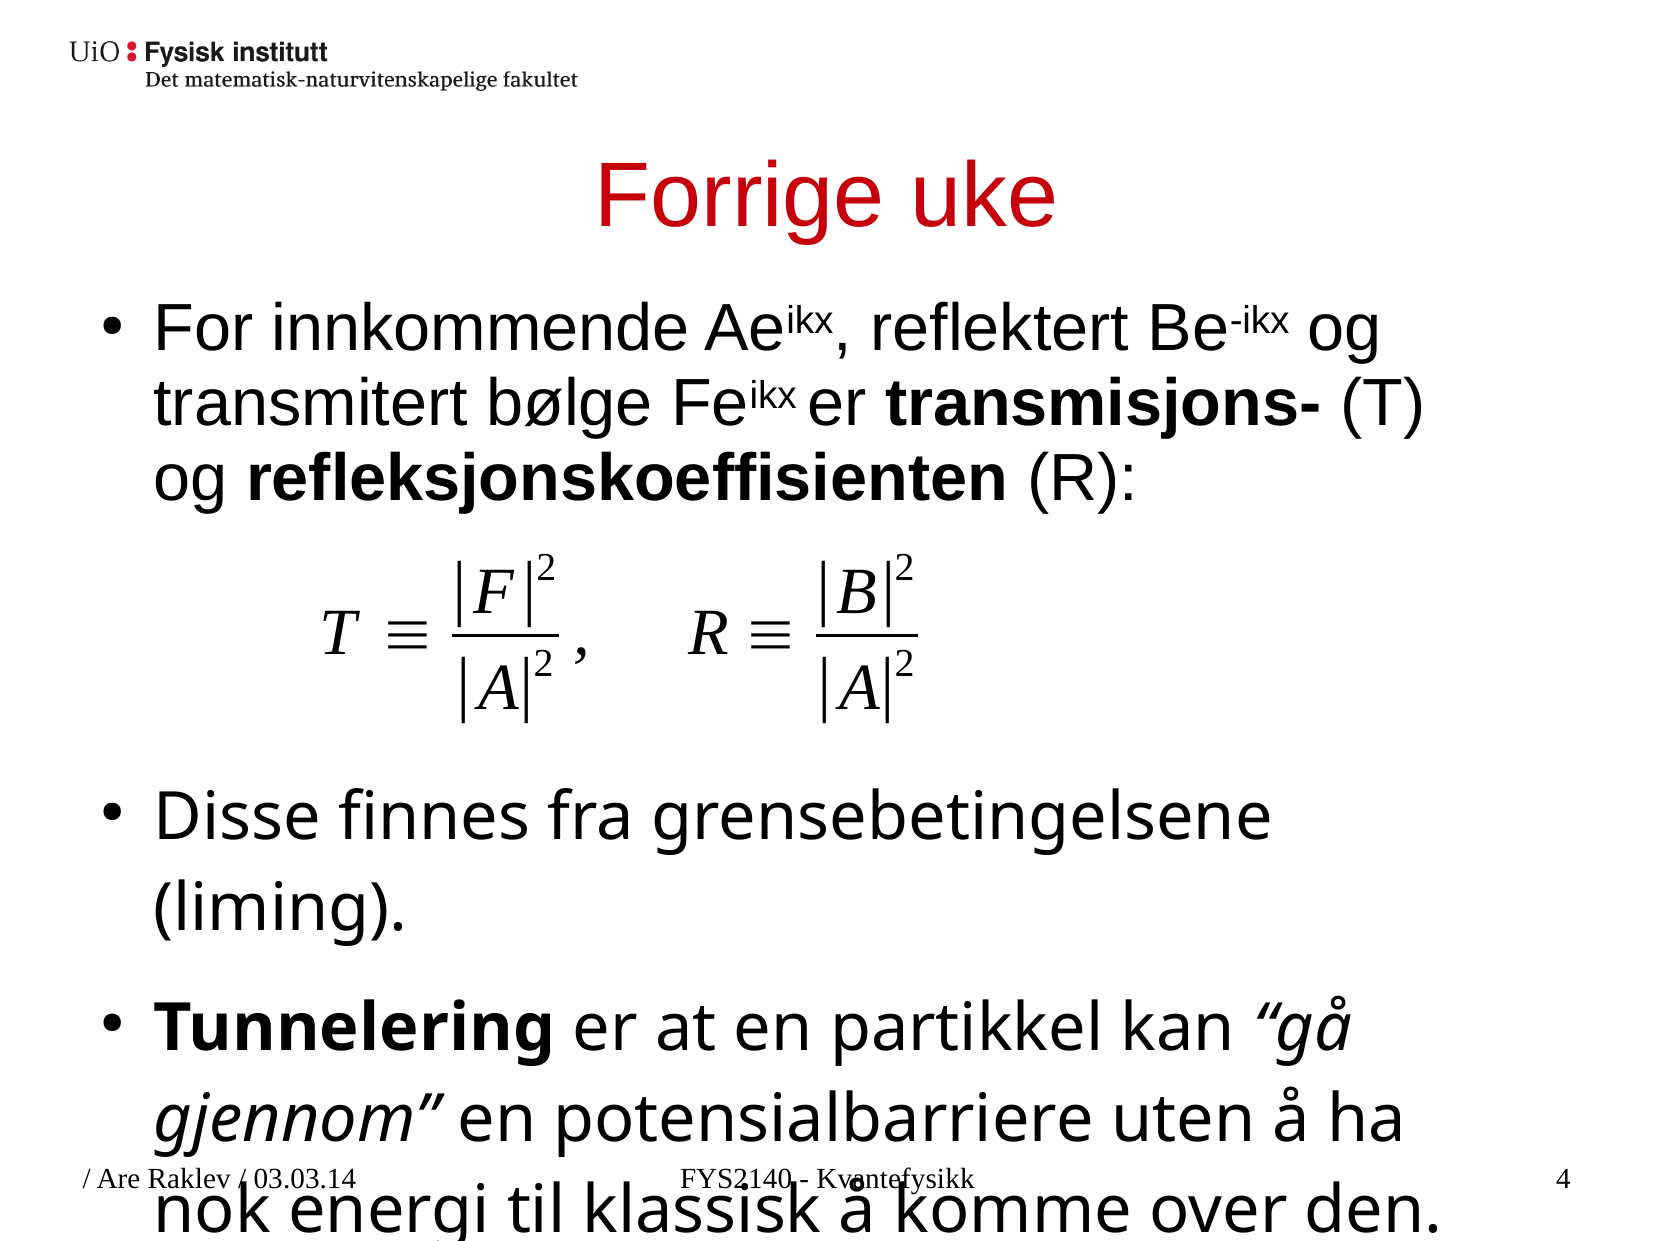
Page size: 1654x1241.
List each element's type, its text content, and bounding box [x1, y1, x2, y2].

chart [314, 544, 928, 727]
picture [68, 37, 581, 93]
list For innkommende Aeikx, reflektert Be-ikx og transmitert bølge Feikx er transmisjons- (T) og refleksjonskoeffisienten (R): Disse finnes fra grensebetingelsene (liming). Tunnelering er at en partikkel kan “gå gjennom” en potensialbarriere uten å ha nok energi til klassisk å komme over den. [82, 290, 1501, 1180]
title Forrige uke [82, 90, 1571, 298]
